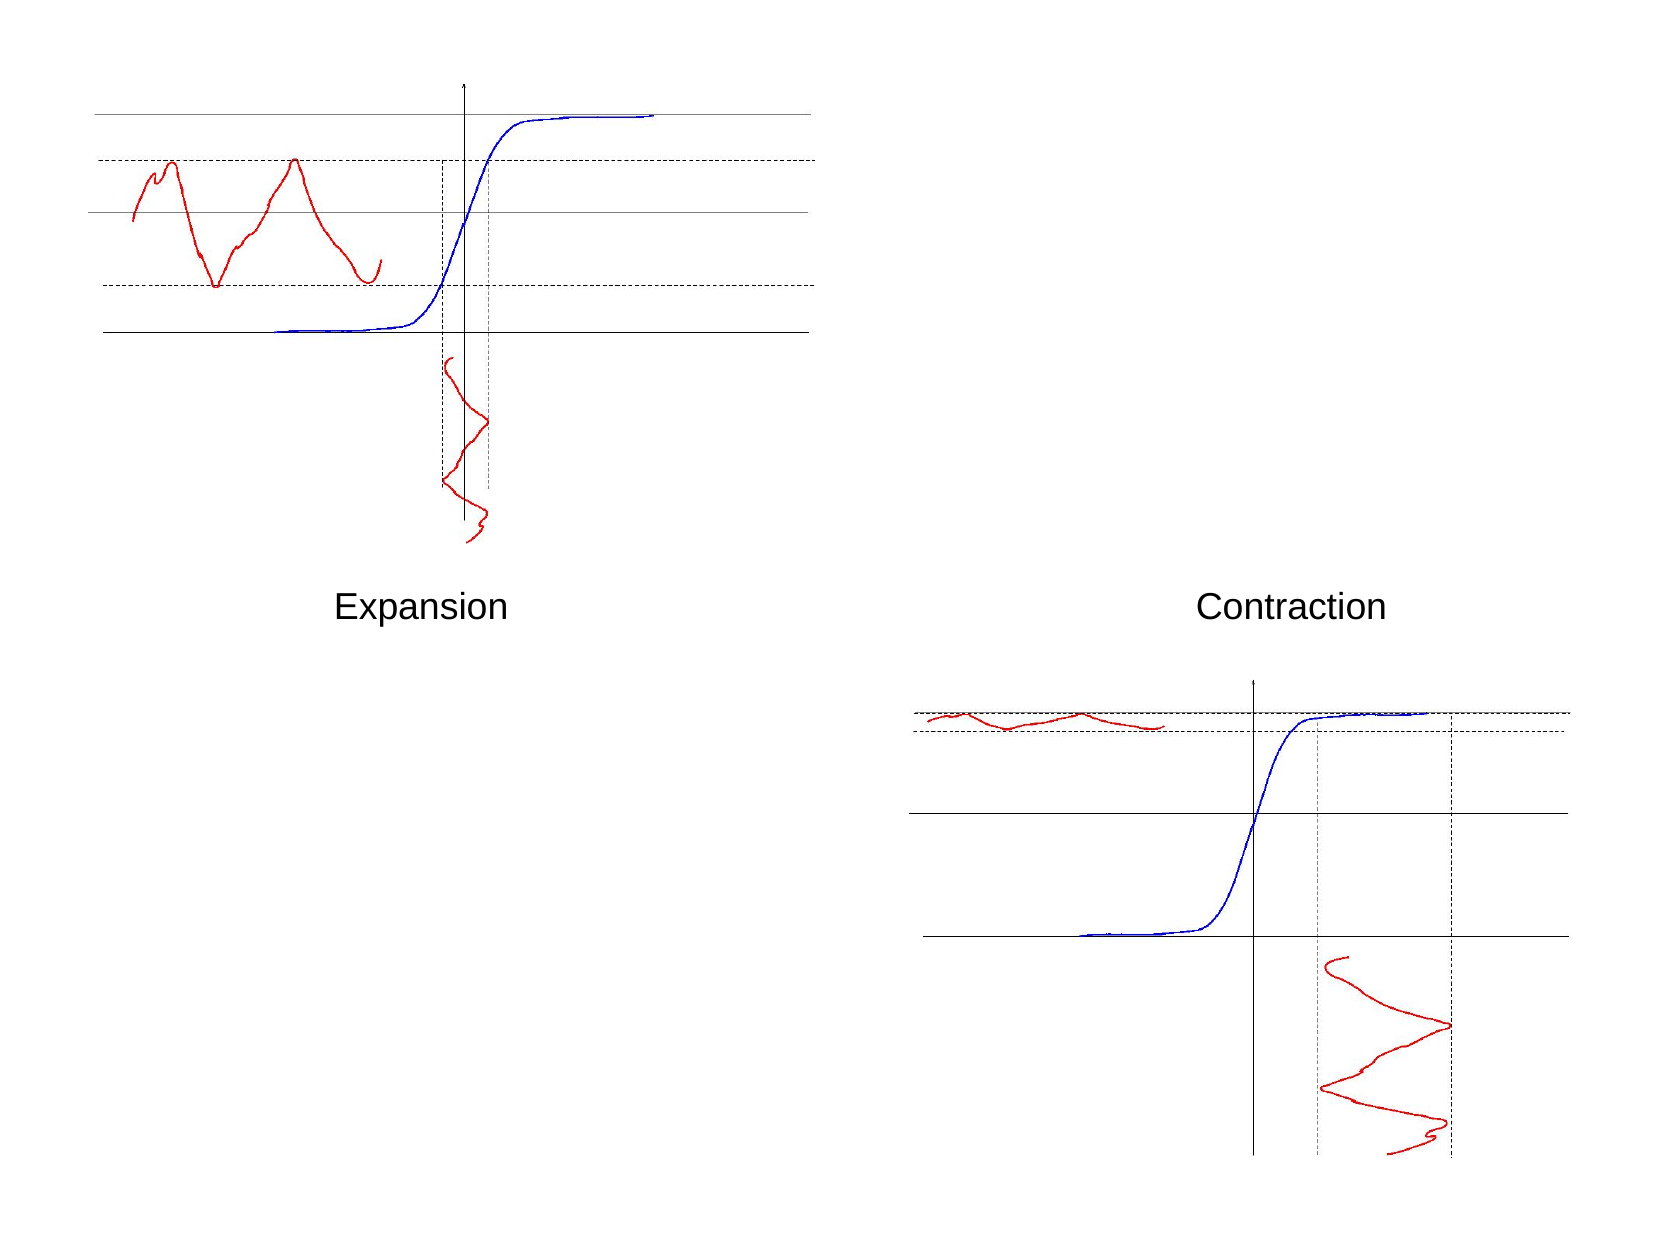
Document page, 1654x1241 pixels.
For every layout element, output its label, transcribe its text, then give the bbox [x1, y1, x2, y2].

text_box Contraction [1181, 578, 1403, 636]
text_box Expansion [318, 578, 524, 636]
picture [909, 679, 1571, 1158]
picture [88, 82, 815, 544]
